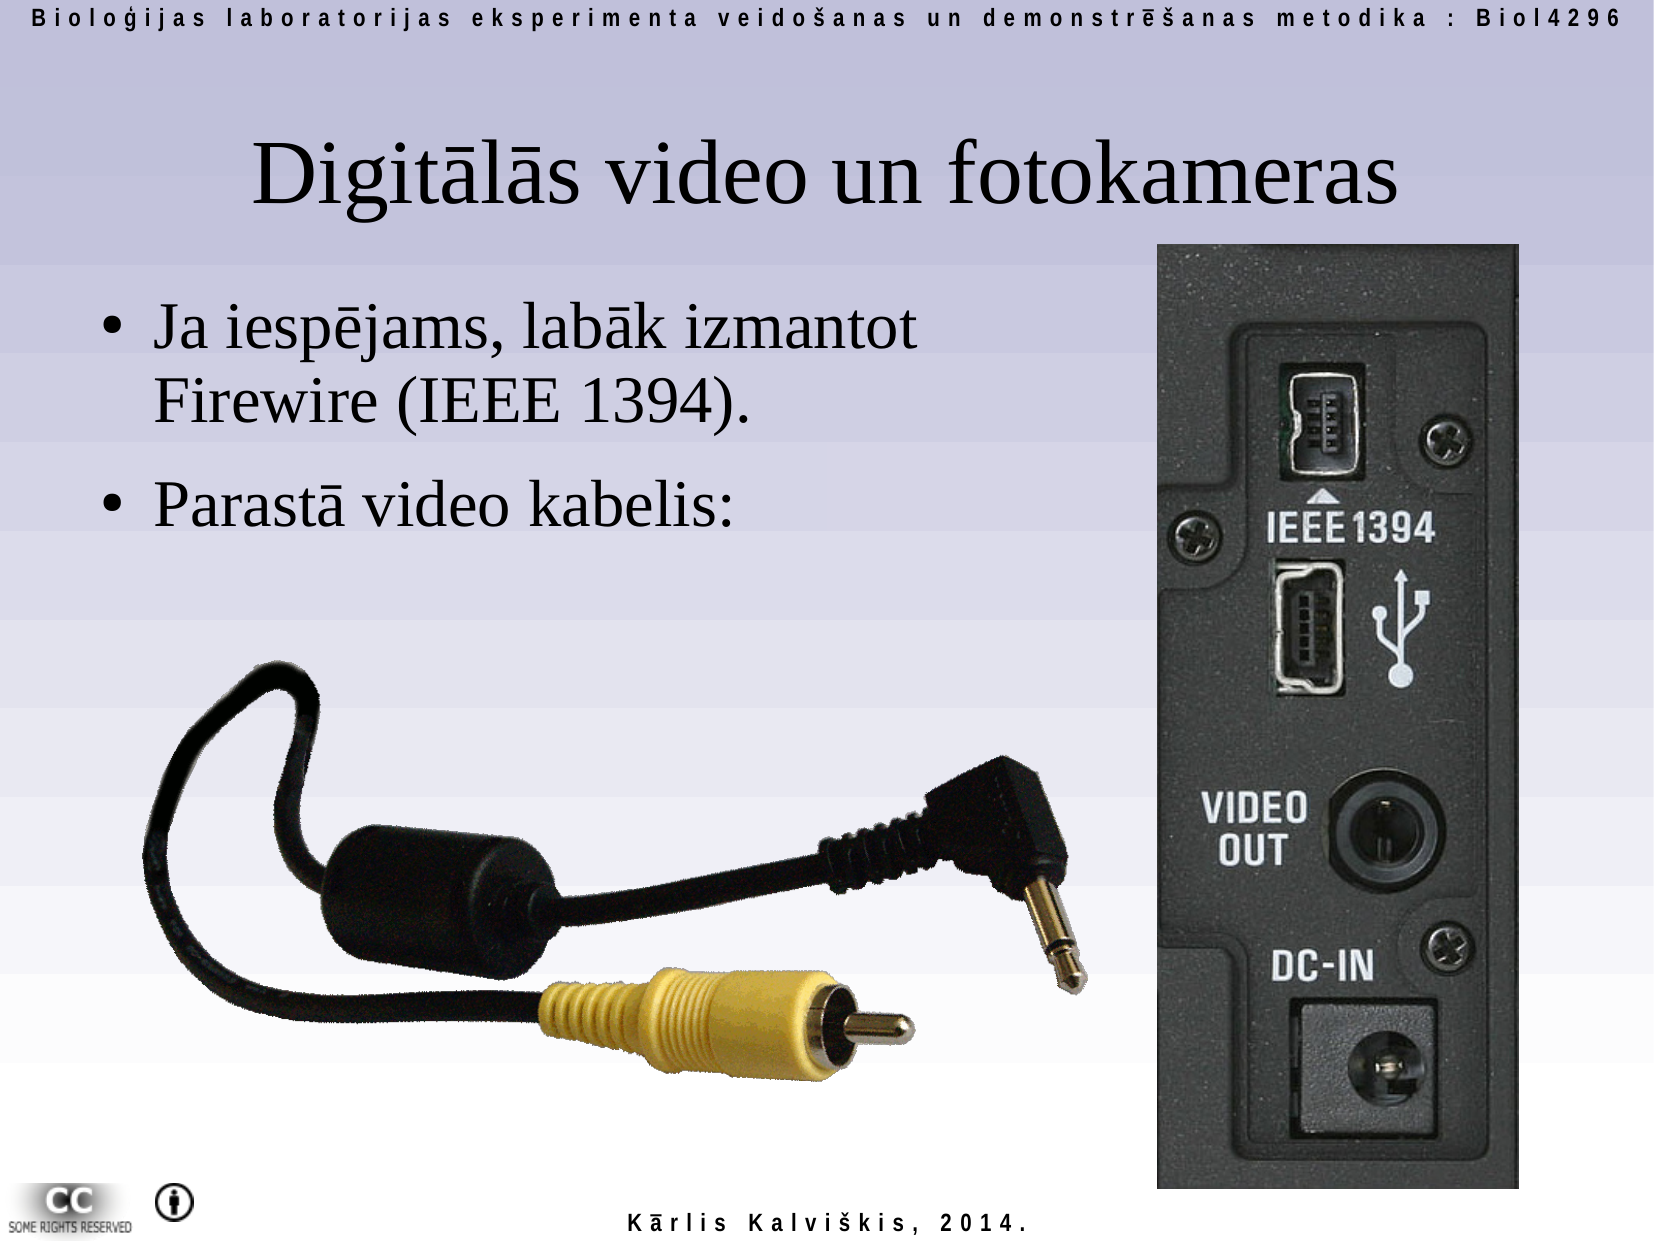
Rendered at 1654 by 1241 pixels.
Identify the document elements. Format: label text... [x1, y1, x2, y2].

picture [0, 0, 1654, 1241]
list Ja iespējams, labāk izmantot Firewire (IEEE 1394). Parastā video kabelis: [82, 289, 1571, 1113]
title Digitālās video un fotokameras [29, 49, 1625, 296]
